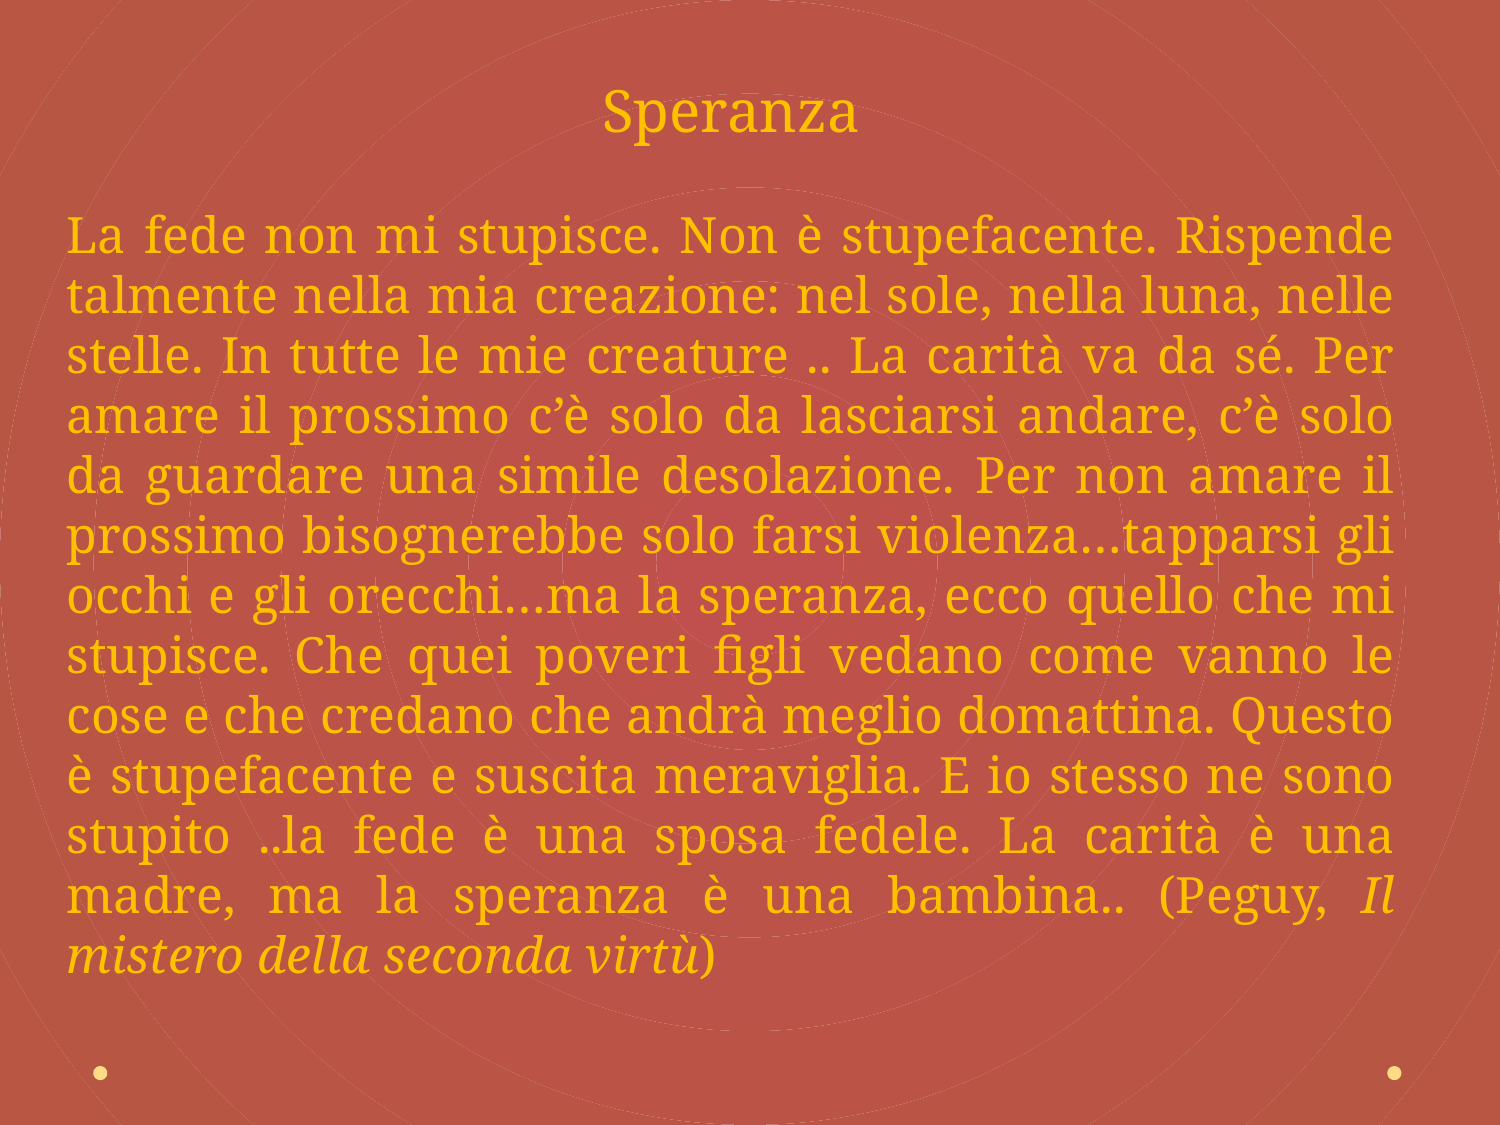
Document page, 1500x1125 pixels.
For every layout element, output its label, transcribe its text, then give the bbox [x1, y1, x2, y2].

text_box Speranza La fede non mi stupisce. Non è stupefacente. Rispende talmente nella mia creazione: nel sole, nella luna, nelle stelle. In tutte le mie creature .. La carità va da sé. Per amare il prossimo c’è solo da lasciarsi andare, c’è solo da guardare una simile desolazione. Per non amare il prossimo bisognerebbe solo farsi violenza…tapparsi gli occhi e gli orecchi…ma la speranza, ecco quello che mi stupisce. Che quei poveri figli vedano come vanno le cose e che credano che andrà meglio domattina. Questo è stupefacente e suscita meraviglia. E io stesso ne sono stupito ..la fede è una sposa fedele. La carità è una madre, ma la speranza è una bambina.. (Peguy, Il mistero della seconda virtù) [51, 66, 1411, 940]
